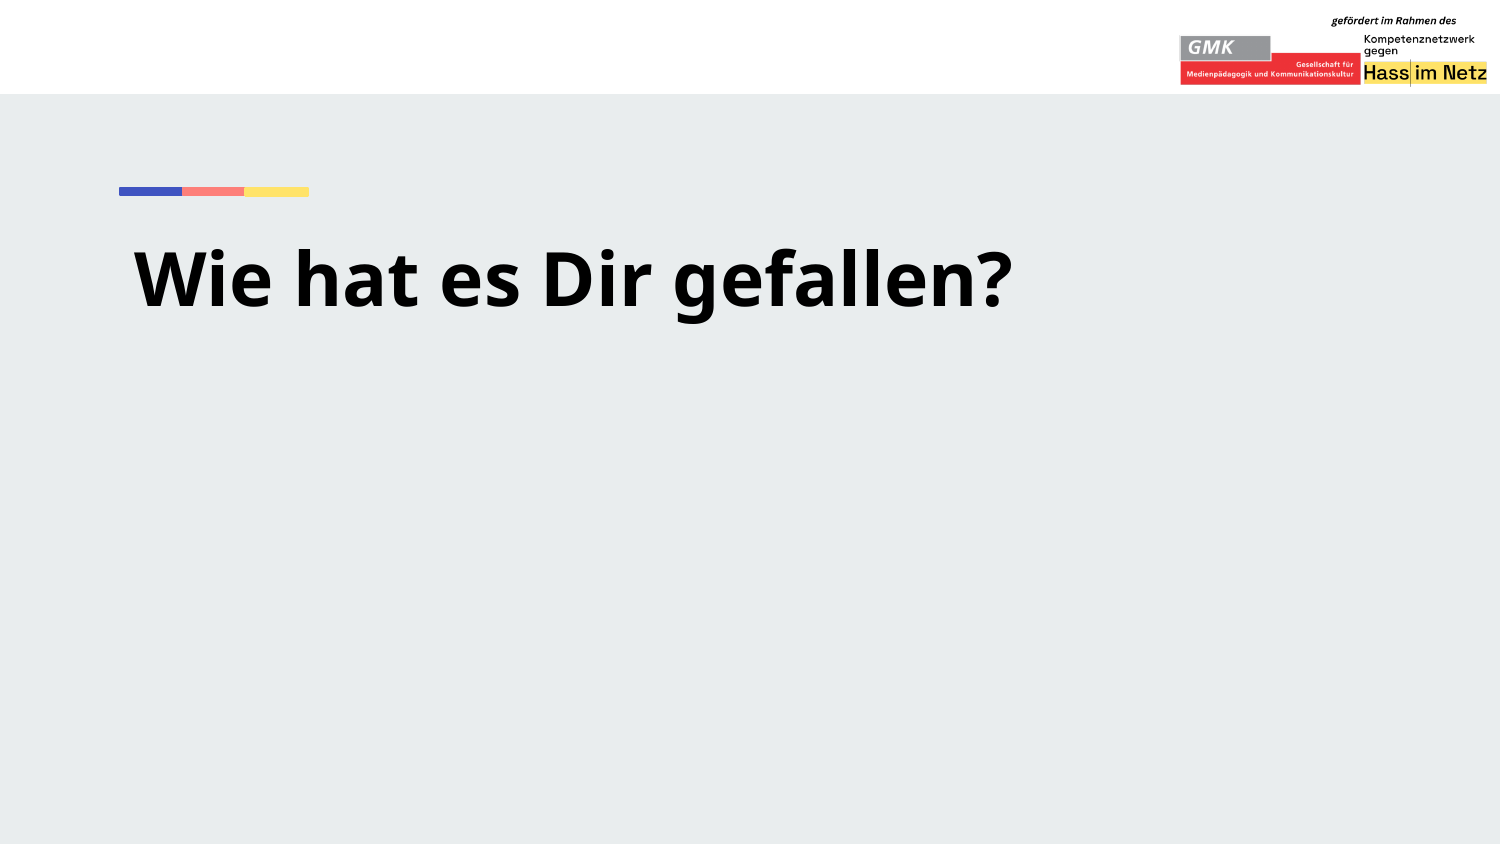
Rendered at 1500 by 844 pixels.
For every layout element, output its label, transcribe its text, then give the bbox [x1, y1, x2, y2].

text_box Wie hat es Dir gefallen? [120, 217, 1381, 466]
